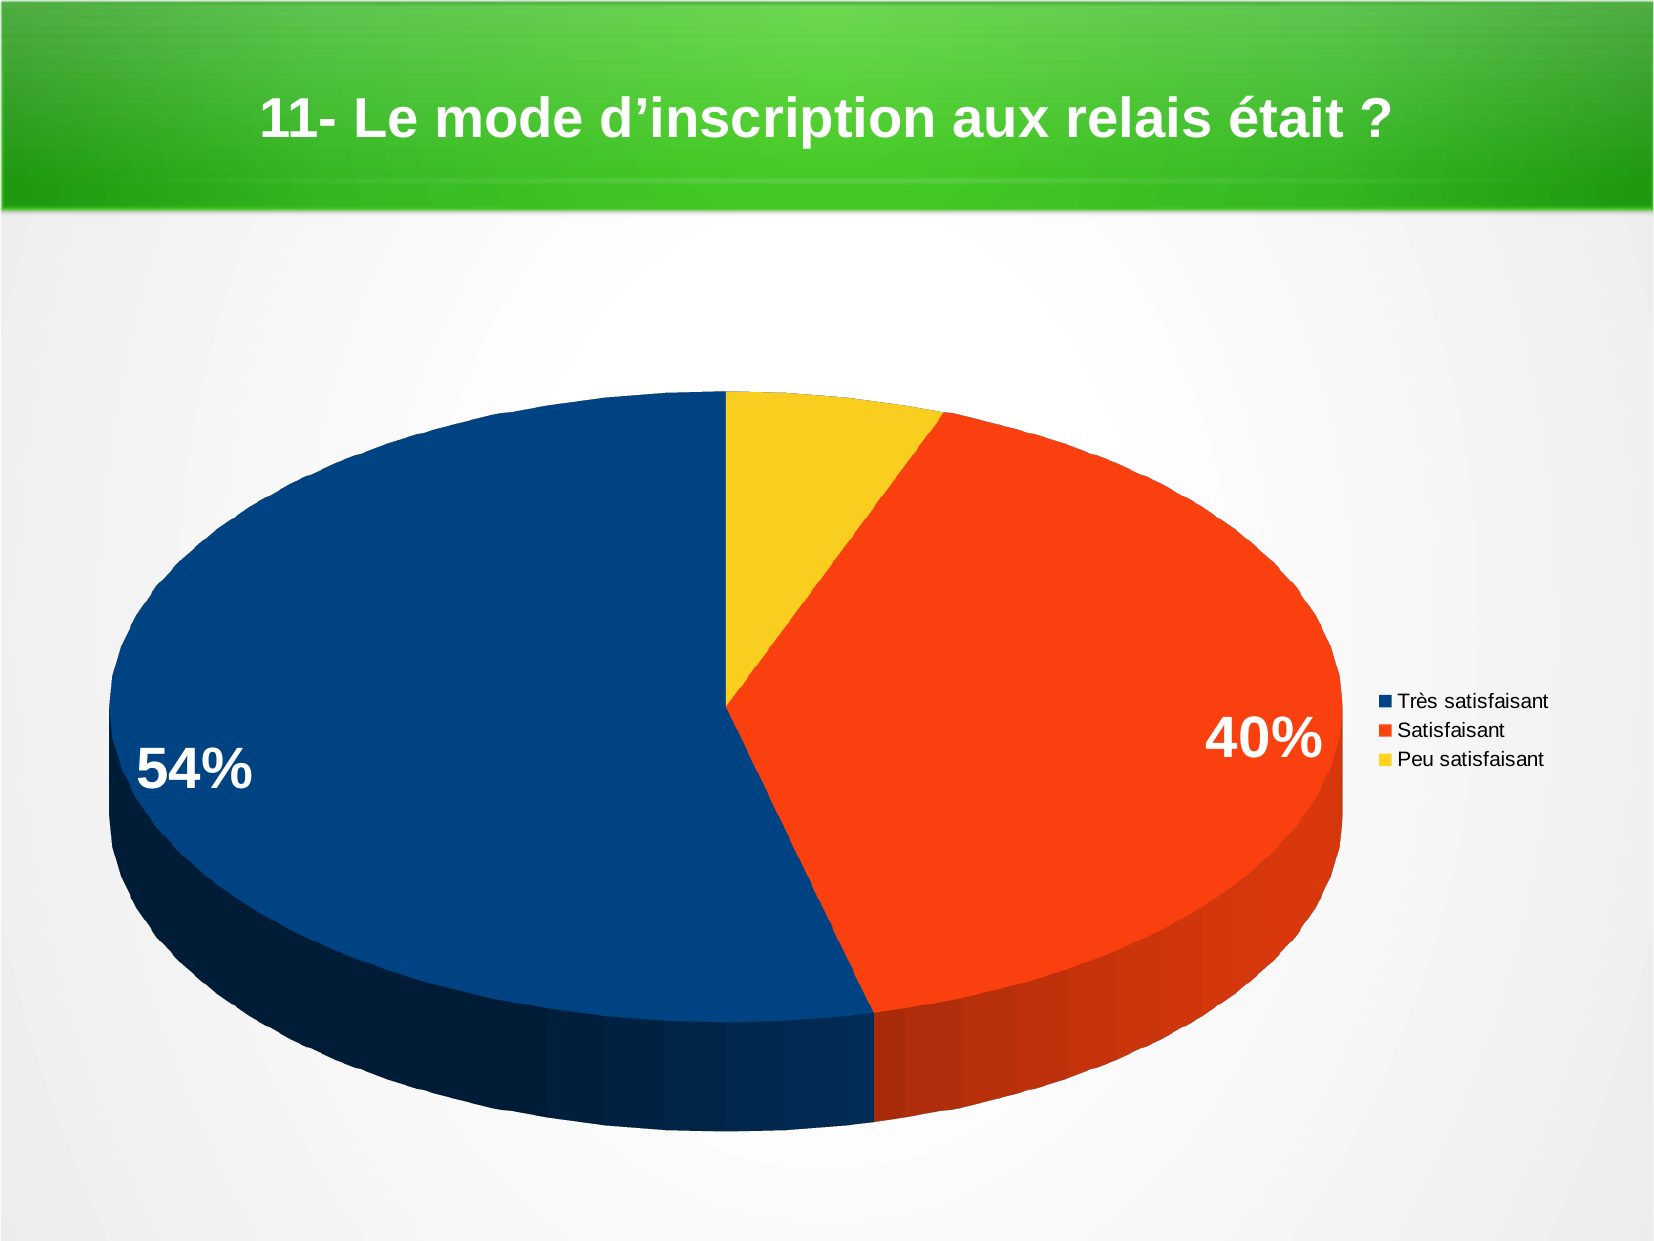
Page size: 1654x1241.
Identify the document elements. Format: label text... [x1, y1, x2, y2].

title 11- Le mode d’inscription aux relais était ? [82, 47, 1571, 189]
chart [80, 289, 1569, 1172]
picture [0, 0, 1654, 1241]
